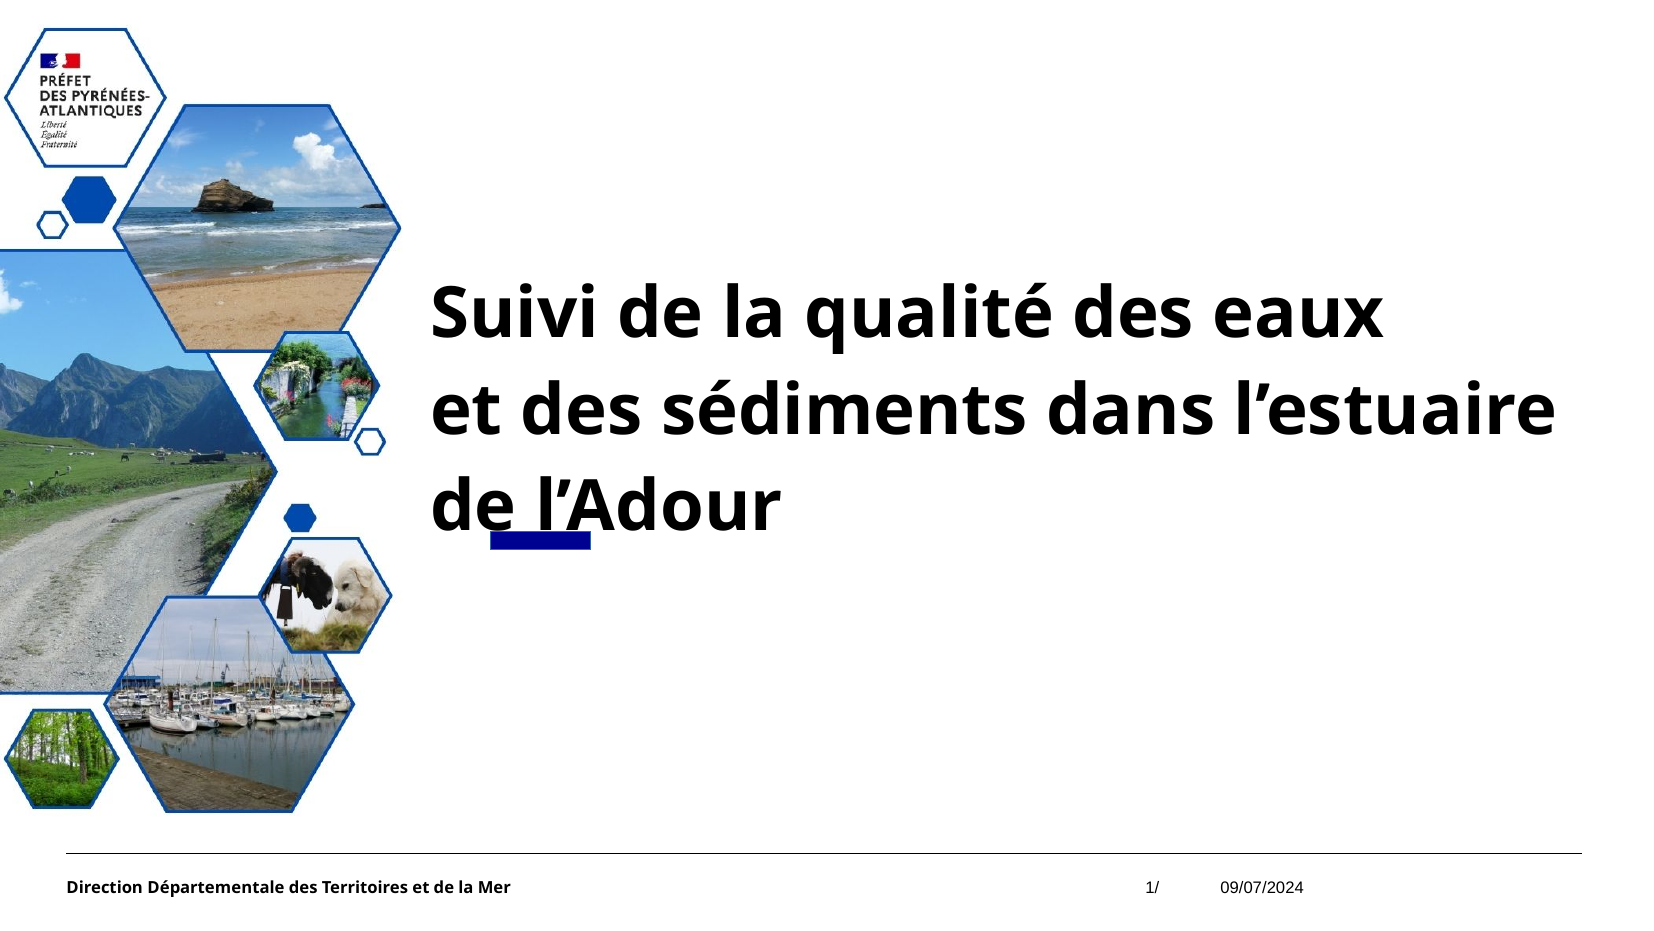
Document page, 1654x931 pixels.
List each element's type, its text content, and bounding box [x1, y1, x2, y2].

text_box [490, 531, 591, 550]
text_box Suivi de la qualité des eaux et des sédiments dans l’estuaire de l’Adour [415, 254, 1654, 532]
picture [0, 0, 1506, 847]
